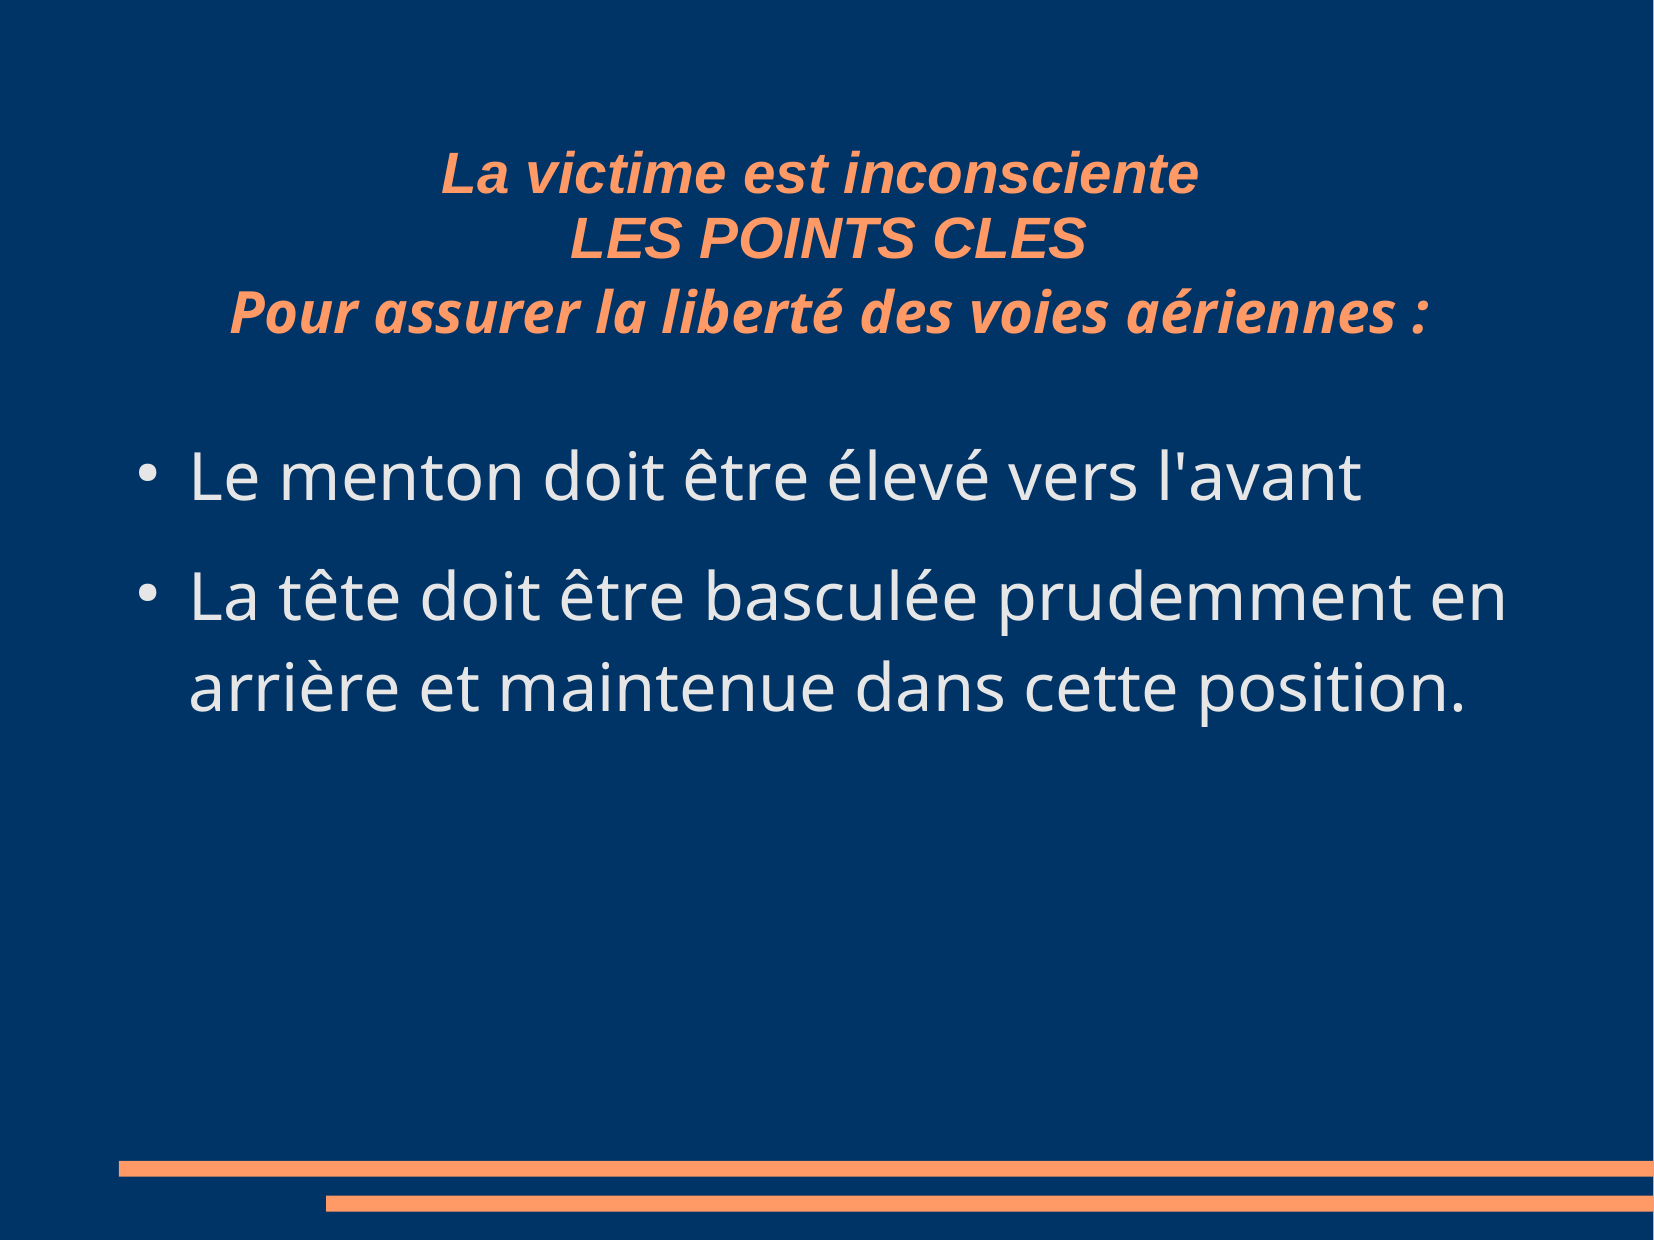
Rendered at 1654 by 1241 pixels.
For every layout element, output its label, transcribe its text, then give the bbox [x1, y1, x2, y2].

list Le menton doit être élevé vers l'avant La tête doit être basculée prudemment en arrière et maintenue dans cette position. [118, 371, 1558, 1182]
title La victime est inconsciente LES POINTS CLES Pour assurer la liberté des voies aériennes : [123, 138, 1536, 353]
